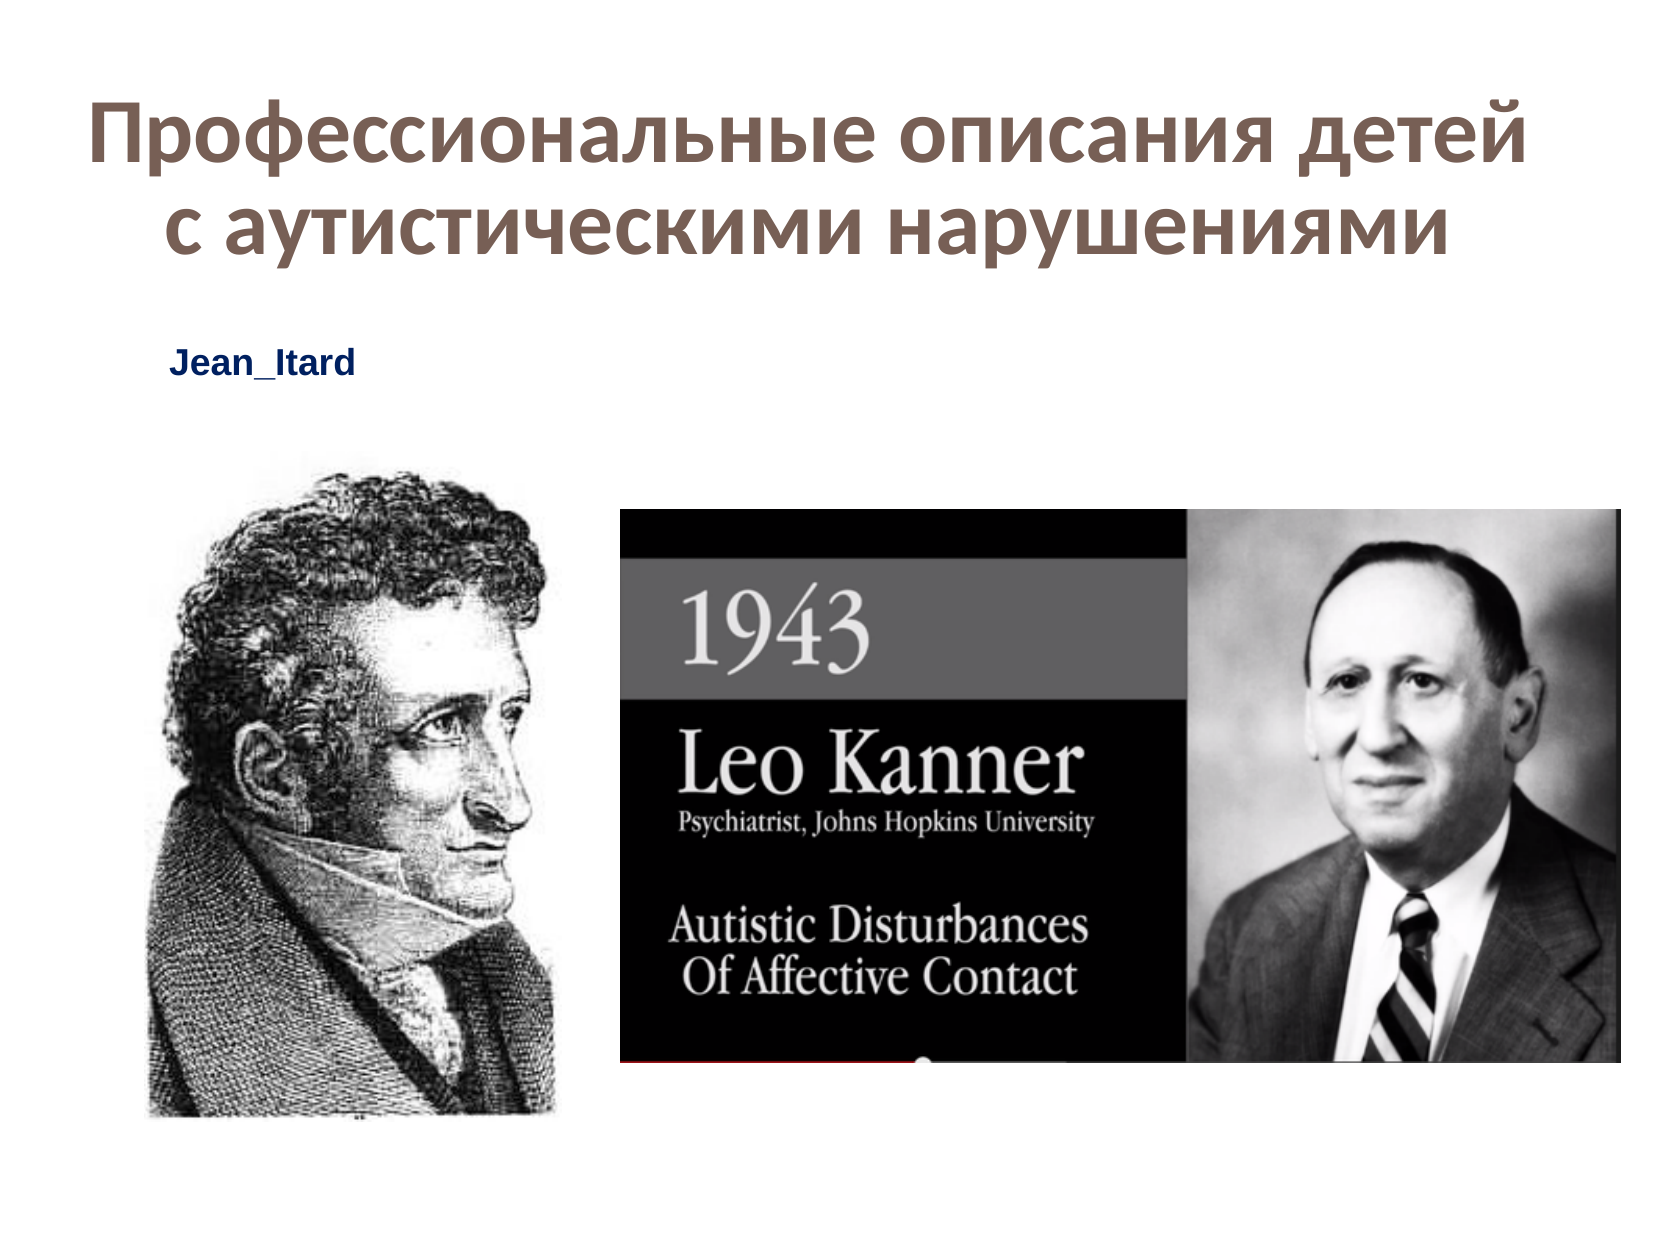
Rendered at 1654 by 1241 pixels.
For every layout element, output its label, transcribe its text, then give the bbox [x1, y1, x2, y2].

text_box Jean_Itard [141, 334, 384, 396]
picture [620, 509, 1621, 1063]
picture [144, 451, 562, 1123]
title Профессиональные описания детей с аутистическими нарушениями [58, 64, 1560, 307]
